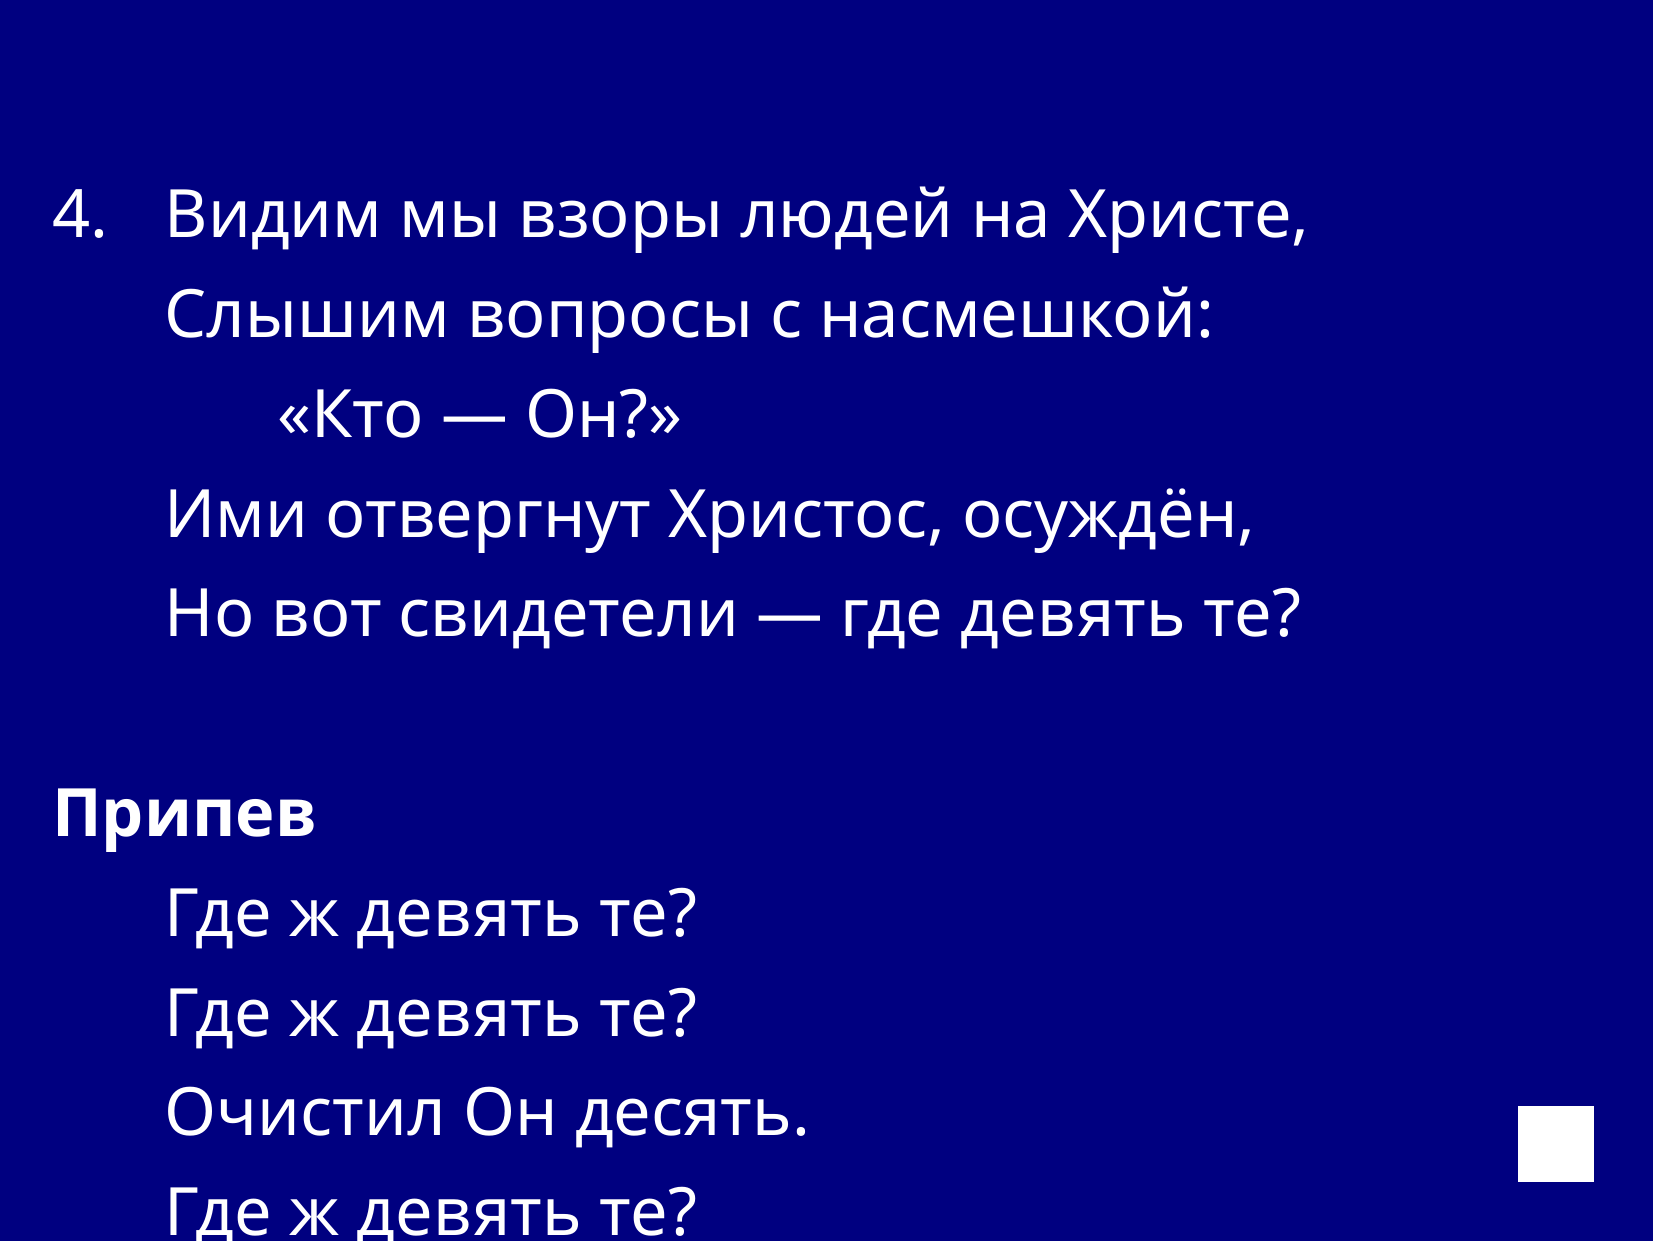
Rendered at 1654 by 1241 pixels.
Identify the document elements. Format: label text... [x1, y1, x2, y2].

text_box [1518, 1163, 1594, 1182]
text_box 4. Видим мы взоры людей на Христе, Слышим вопросы с насмешкой: «Кто — Он?» Ими отвергнут Христос, осуждён, Но вот свидетели — где девять те? Припев Где ж девять те? Где ж девять те? Очистил Он десять. Где ж девять те? [37, 150, 1653, 1163]
